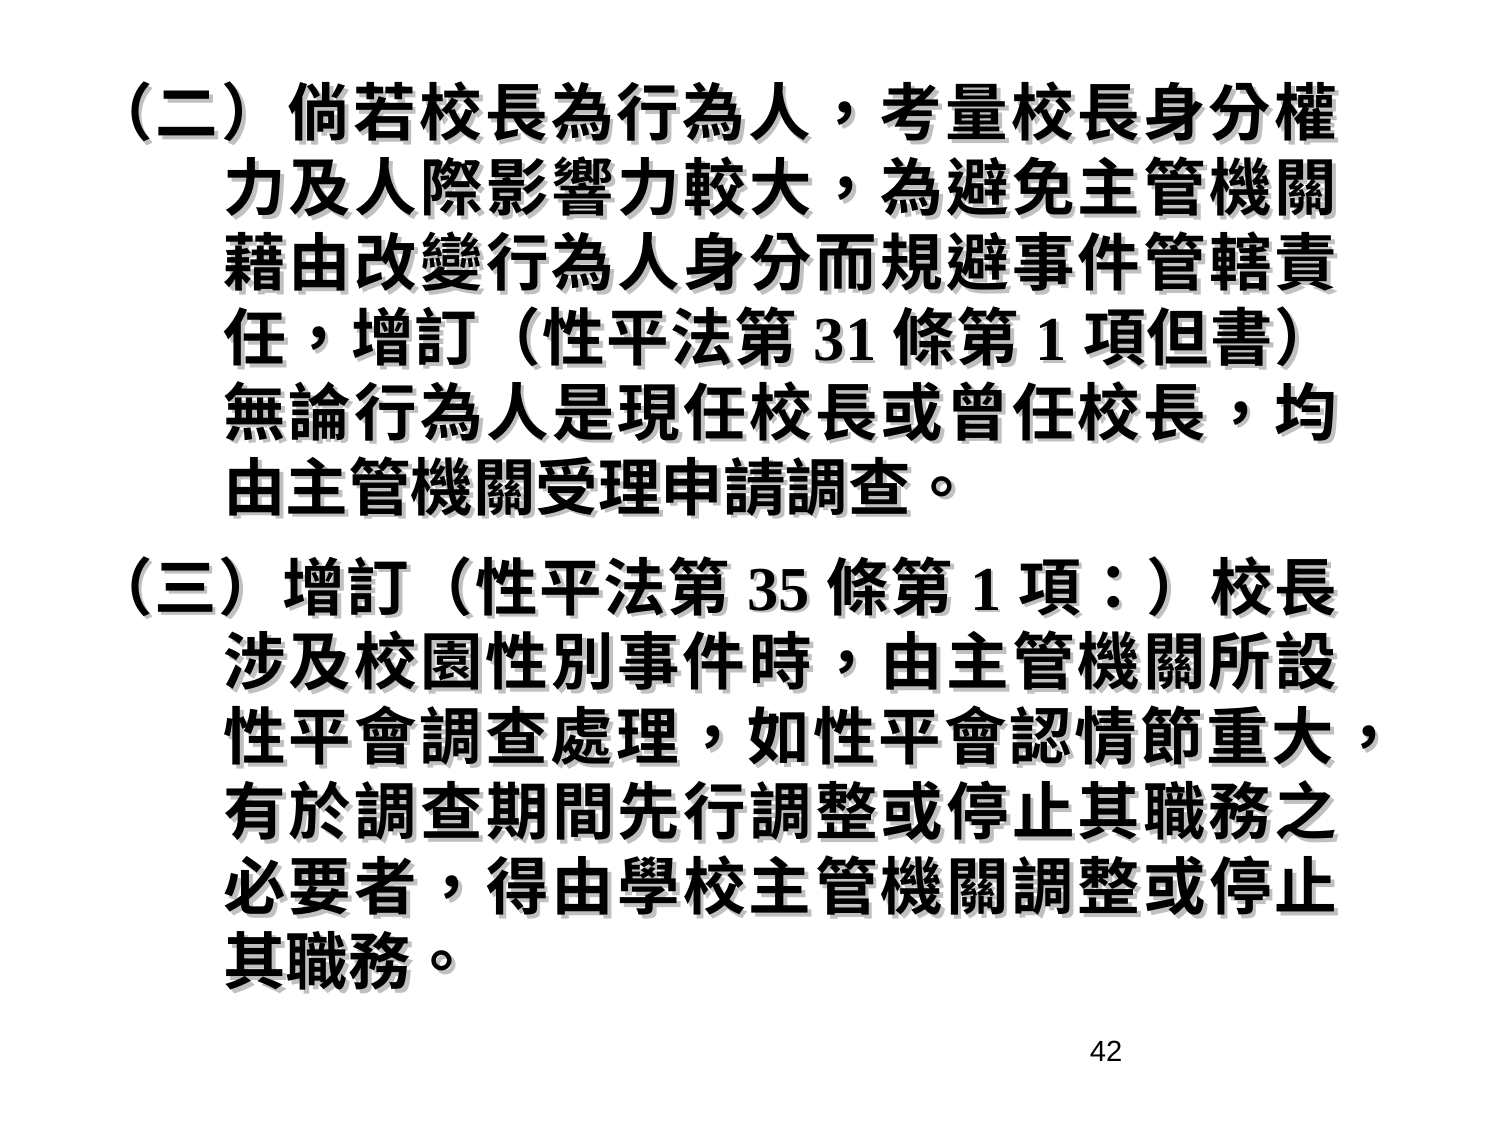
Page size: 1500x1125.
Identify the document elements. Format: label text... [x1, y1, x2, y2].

text_box [1074, 1024, 1426, 1103]
text_box （二）倘若校長為行為人，考量校長身分權力及人際影響力較大，為避免主管機關藉由改變行為人身分而規避事件管轄責任，增訂（性平法第31條第1項但書）無論行為人是現任校長或曾任校長，均由主管機關受理申請調查。 （三）增訂（性平法第35條第1項：）校長涉及校園性別事件時，由主管機關所設性平會調查處理，如性平會認情節重大，有於調查期間先行調整或停止其職務之必要者，得由學校主管機關調整或停止其職務。 [75, 66, 1352, 1067]
